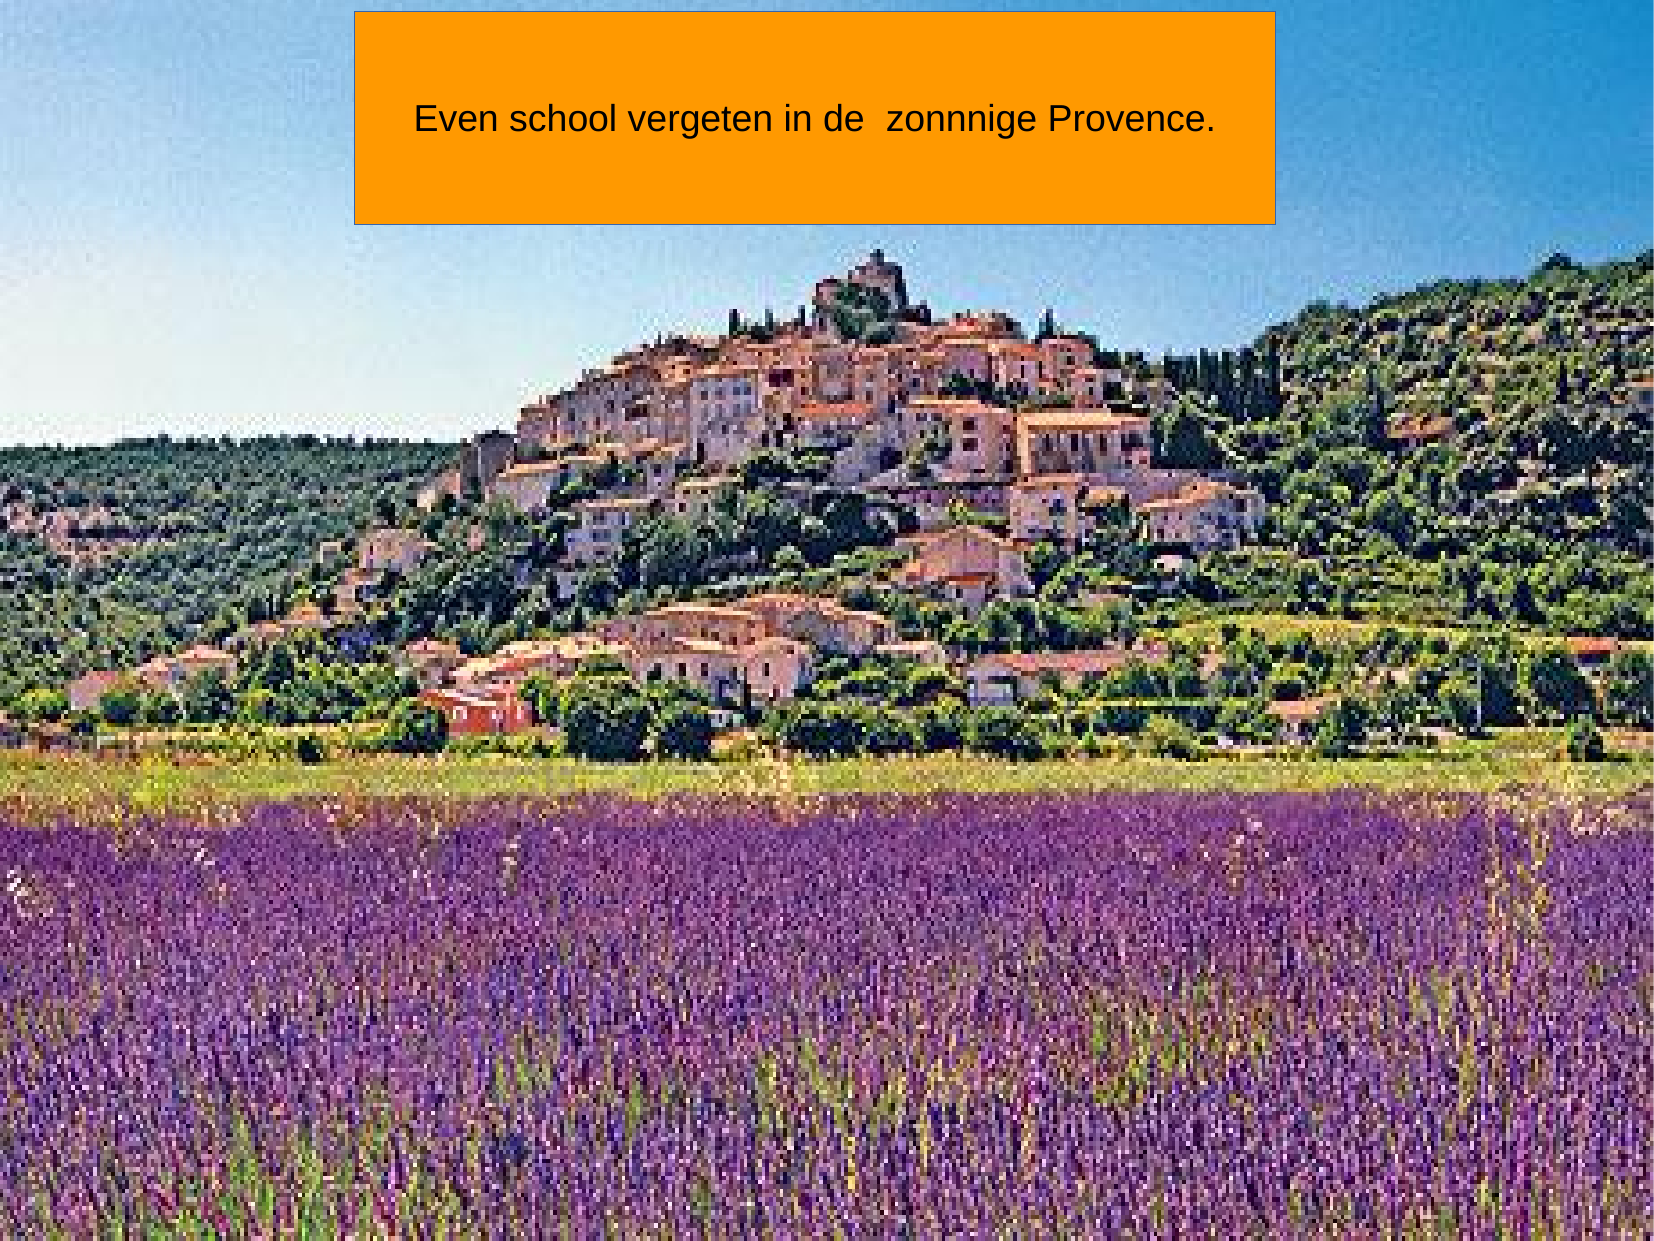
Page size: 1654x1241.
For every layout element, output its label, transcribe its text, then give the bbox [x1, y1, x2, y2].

text_box Even school vergeten in de zonnnige Provence. [354, 11, 1276, 225]
picture [0, 0, 1654, 1241]
